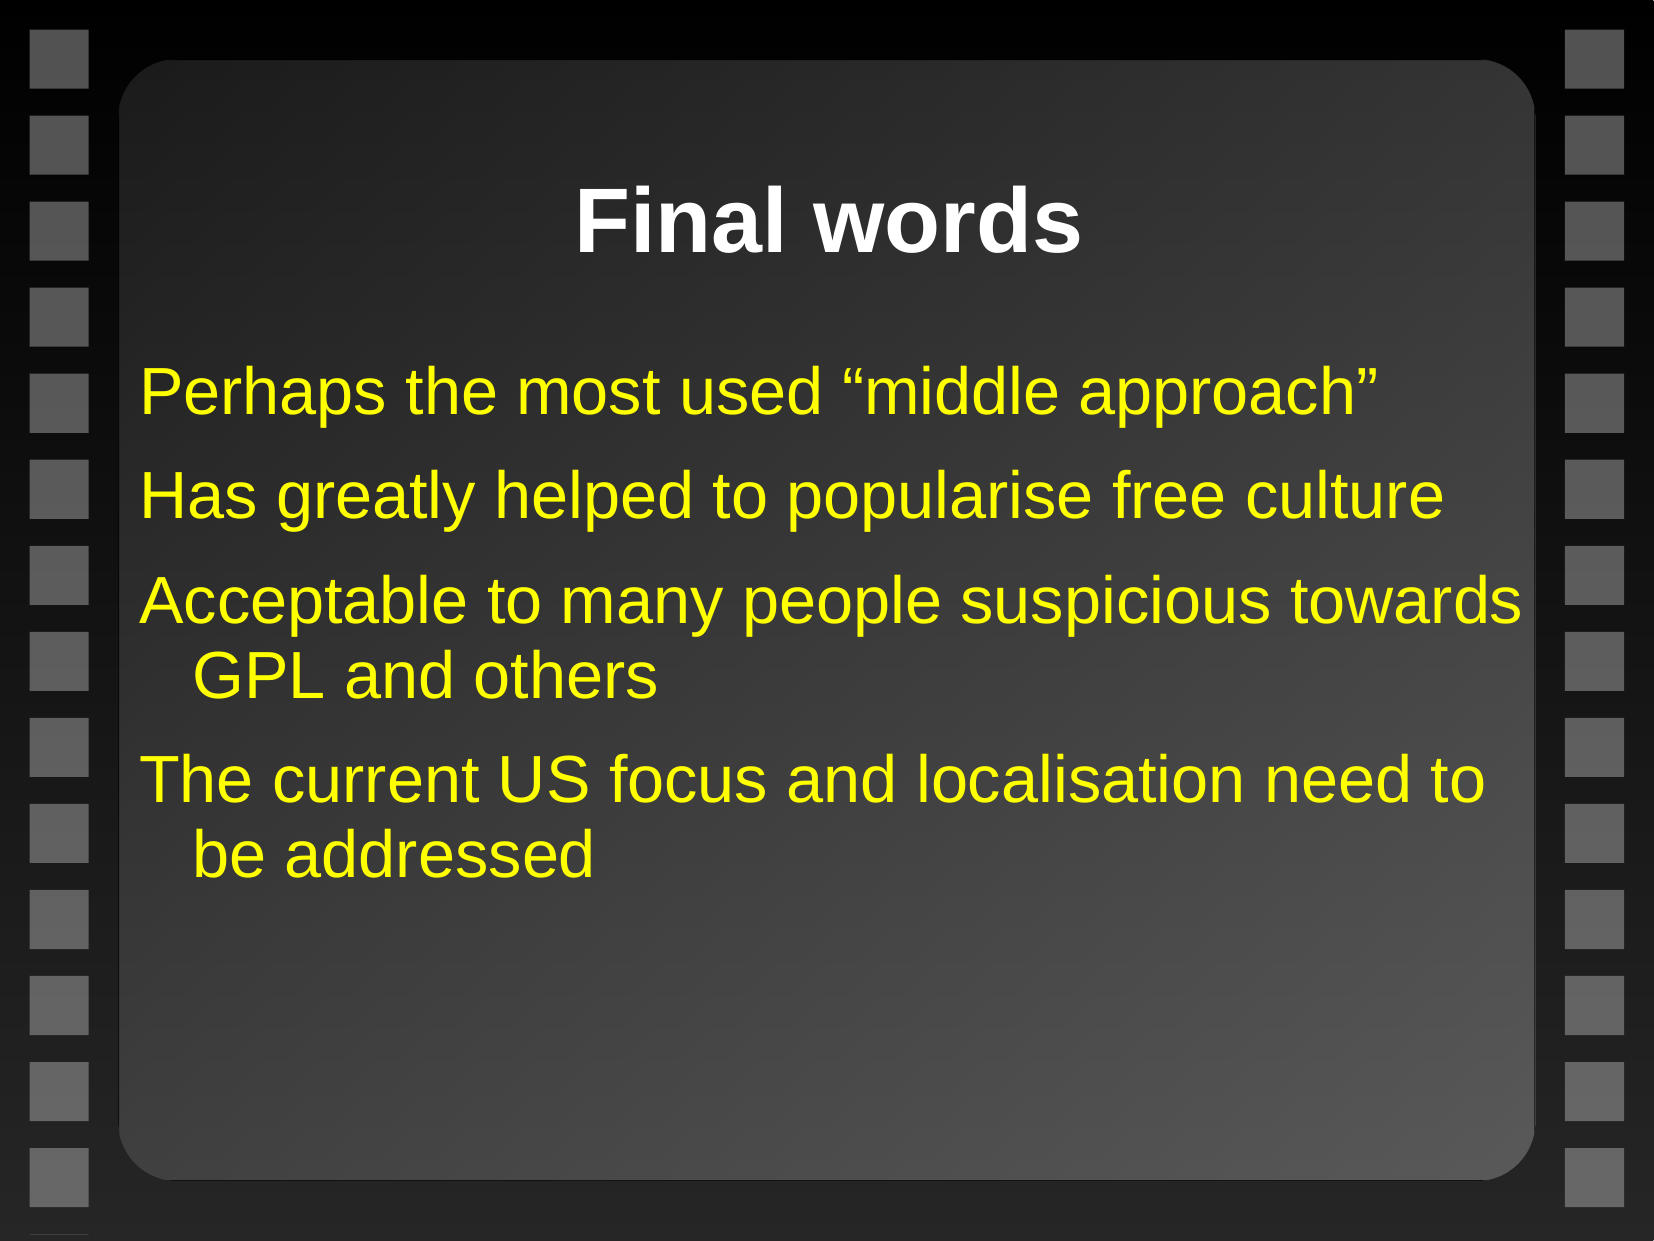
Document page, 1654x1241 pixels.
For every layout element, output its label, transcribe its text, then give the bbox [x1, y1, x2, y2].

title Final words [123, 117, 1536, 325]
list Perhaps the most used “middle approach” Has greatly helped to popularise free culture Acceptable to many people suspicious towards GPL and others The current US focus and localisation need to be addressed [121, 354, 1534, 1127]
